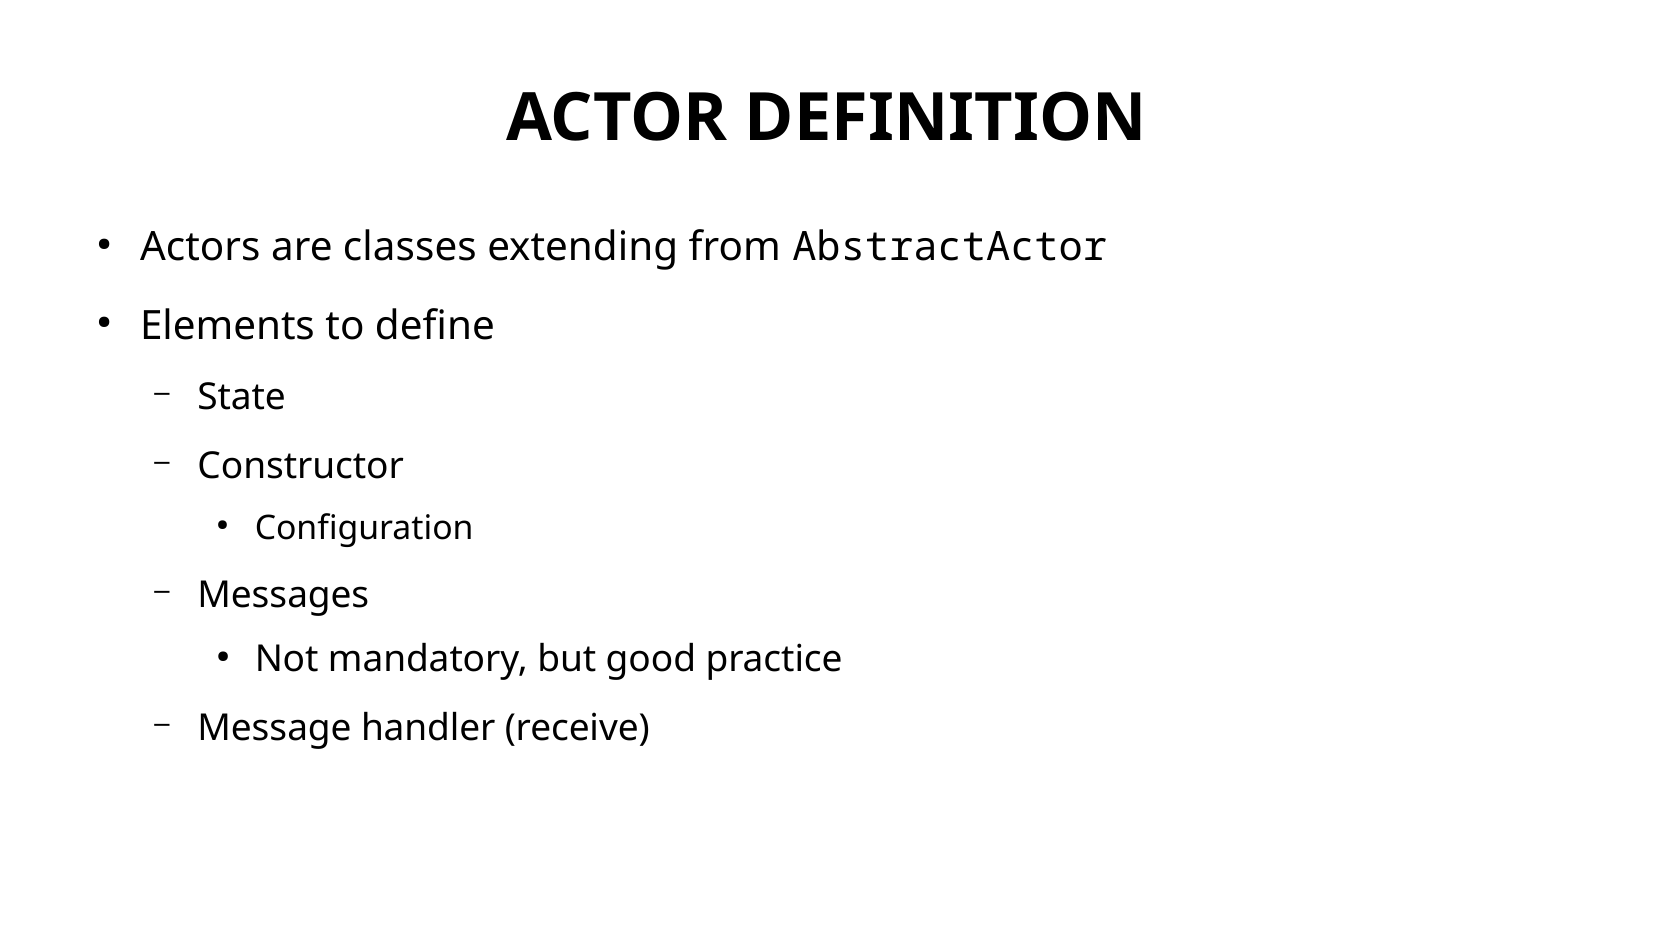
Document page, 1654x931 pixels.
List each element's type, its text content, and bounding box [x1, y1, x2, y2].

list Actors are classes extending from AbstractActor Elements to define State Constructor Configuration Messages Not mandatory, but good practice Message handler (receive) [82, 217, 1571, 757]
title ACTOR DEFINITION [82, 36, 1571, 193]
